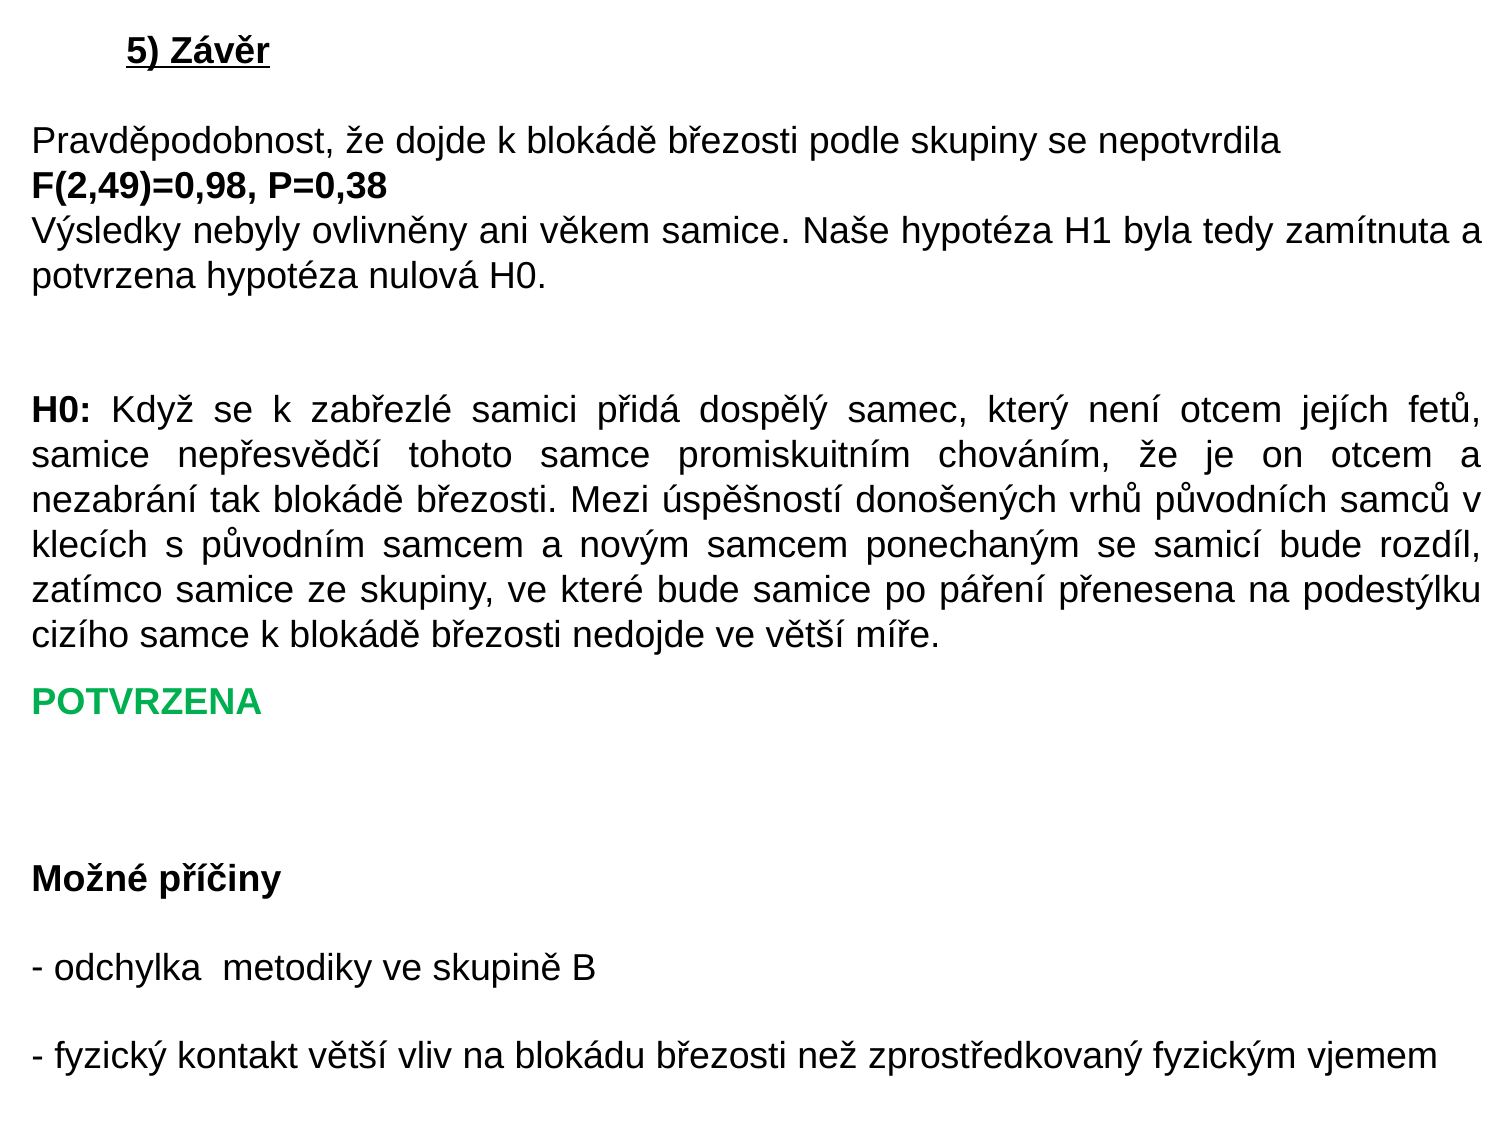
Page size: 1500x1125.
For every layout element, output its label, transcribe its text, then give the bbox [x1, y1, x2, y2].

text_box 5) Závěr Pravděpodobnost, že dojde k blokádě březosti podle skupiny se nepotvrdila F(2,49)=0,98, P=0,38 Výsledky nebyly ovlivněny ani věkem samice. Naše hypotéza H1 byla tedy zamítnuta a potvrzena hypotéza nulová H0. H0: Když se k zabřezlé samici přidá dospělý samec, který není otcem jejích fetů, samice nepřesvědčí tohoto samce promiskuitním chováním, že je on otcem a nezabrání tak blokádě březosti. Mezi úspěšností donošených vrhů původních samců v klecích s původním samcem a novým samcem ponechaným se samicí bude rozdíl, zatímco samice ze skupiny, ve které bude samice po páření přenesena na podestýlku cizího samce k blokádě březosti nedojde ve větší míře. POTVRZENA Možné příčiny odchylka metodiky ve skupině B - fyzický kontakt větší vliv na blokádu březosti než zprostředkovaný fyzickým vjemem [16, 19, 1499, 1125]
